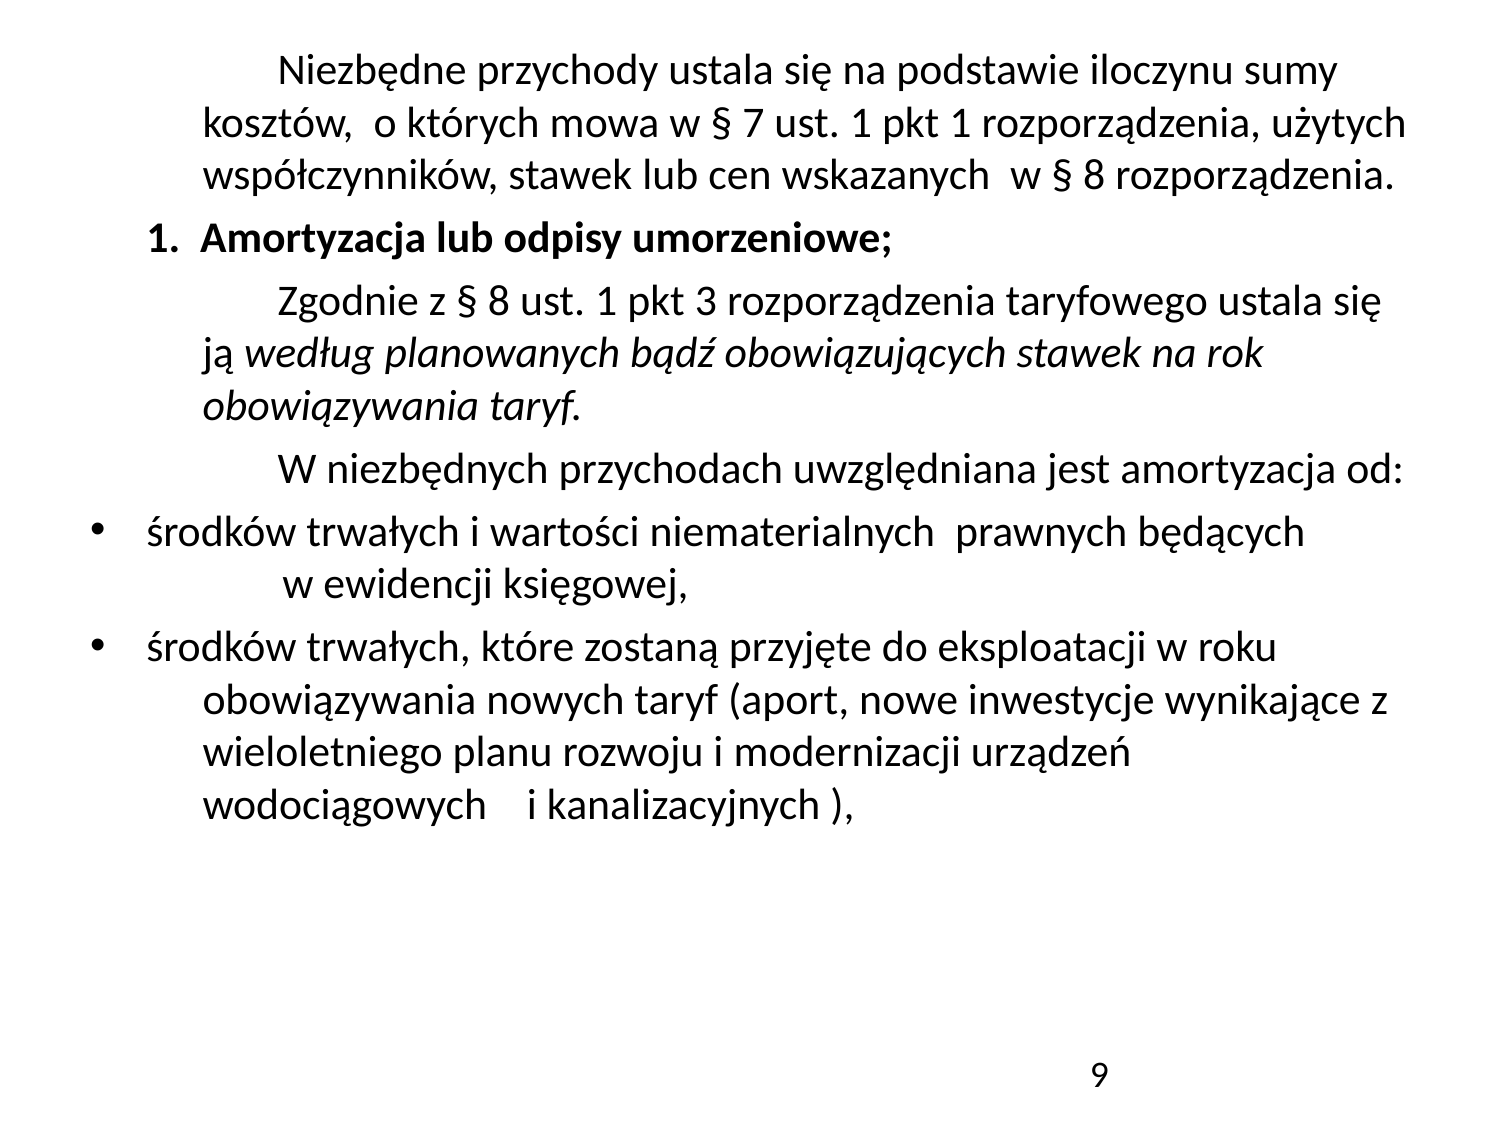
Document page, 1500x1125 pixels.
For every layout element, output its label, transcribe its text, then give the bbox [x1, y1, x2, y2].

text_box 9 [1074, 1042, 1426, 1103]
list Niezbędne przychody ustala się na podstawie iloczynu sumy kosztów, o których mowa w § 7 ust. 1 pkt 1 rozporządzenia, użytych współczynników, stawek lub cen wskazanych w § 8 rozporządzenia. 1. Amortyzacja lub odpisy umorzeniowe; Zgodnie z § 8 ust. 1 pkt 3 rozporządzenia taryfowego ustala się ją według planowanych bądź obowiązujących stawek na rok obowiązywania taryf. W niezbędnych przychodach uwzględniana jest amortyzacja od: środków trwałych i wartości niematerialnych prawnych będących w ewidencji księgowej, środków trwałych, które zostaną przyjęte do eksploatacji w roku obowiązywania nowych taryf (aport, nowe inwestycje wynikające z wieloletniego planu rozwoju i modernizacji urządzeń wodociągowych i kanalizacyjnych ), [75, 30, 1426, 1005]
